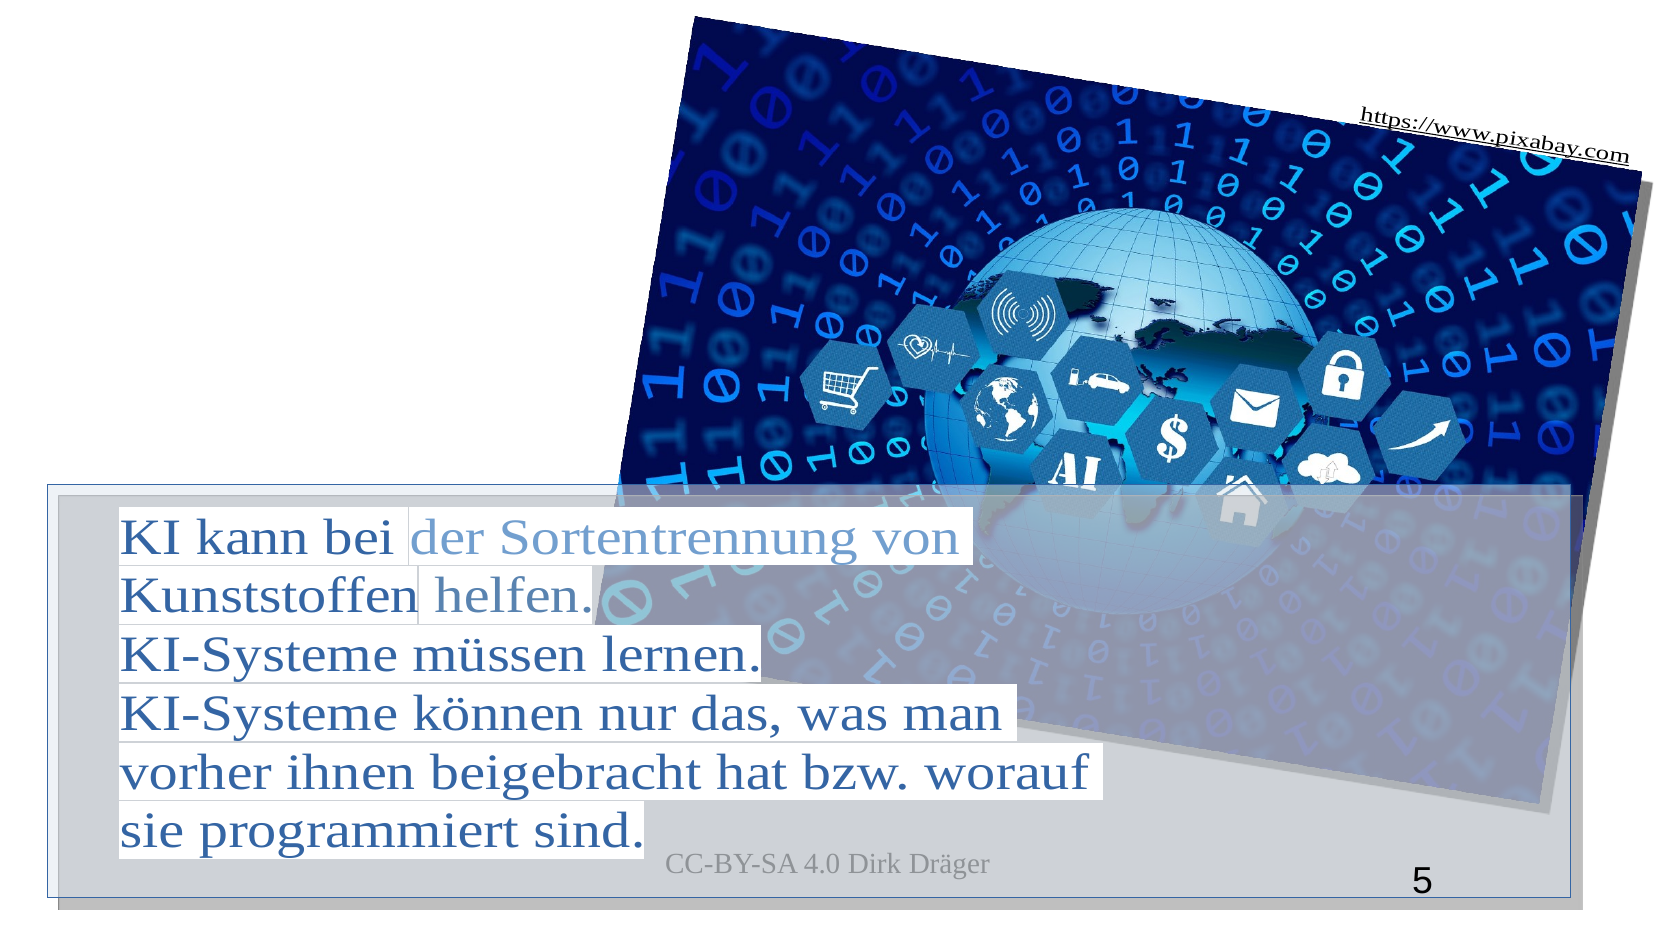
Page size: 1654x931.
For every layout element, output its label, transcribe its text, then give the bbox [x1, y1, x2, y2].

picture [774, 456, 786, 460]
picture [621, 15, 1634, 534]
text_box [1164, 484, 1571, 851]
chart [0, 460, 1164, 922]
picture [1358, 186, 1374, 196]
picture [1362, 178, 1378, 187]
chart [1224, 58, 1654, 224]
text_box <Foliennummer> [882, 851, 1654, 922]
picture [852, 449, 863, 460]
